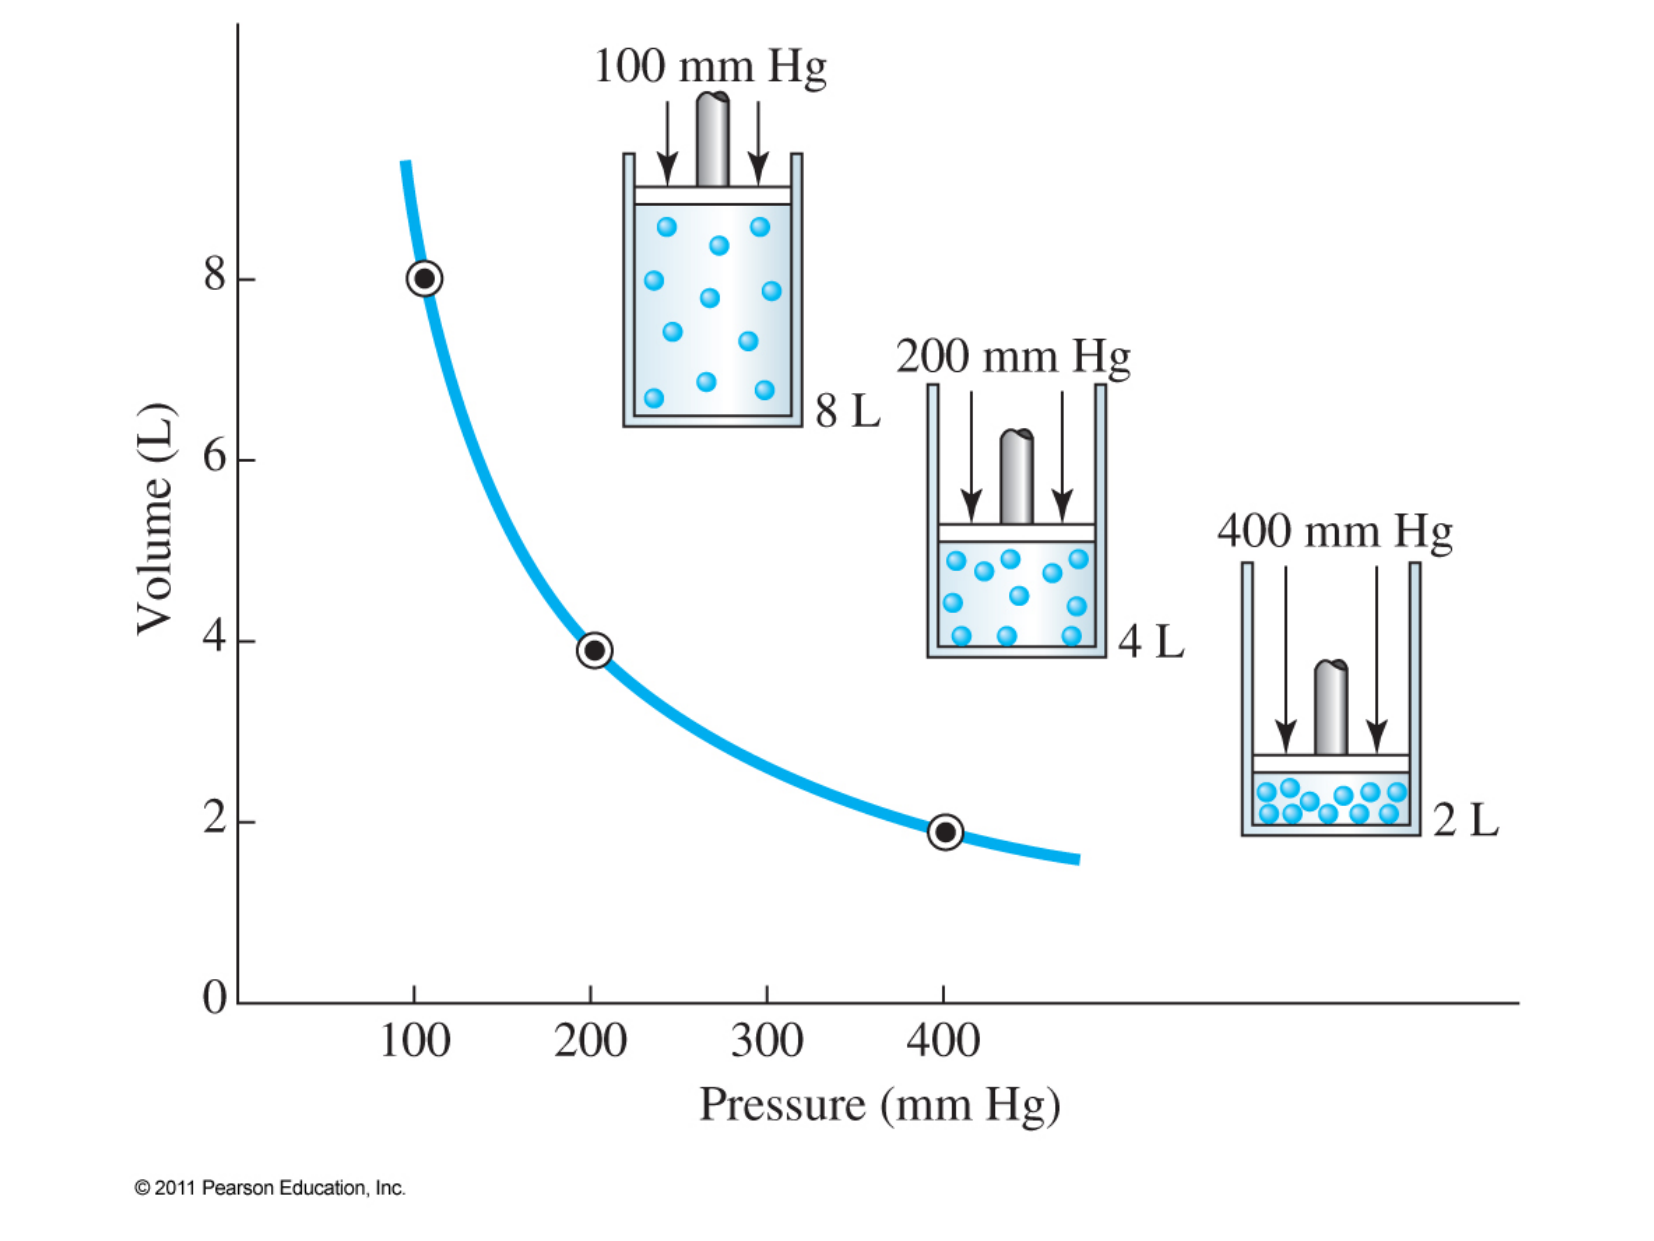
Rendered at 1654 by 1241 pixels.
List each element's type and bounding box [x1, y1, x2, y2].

picture [108, 0, 1546, 1241]
